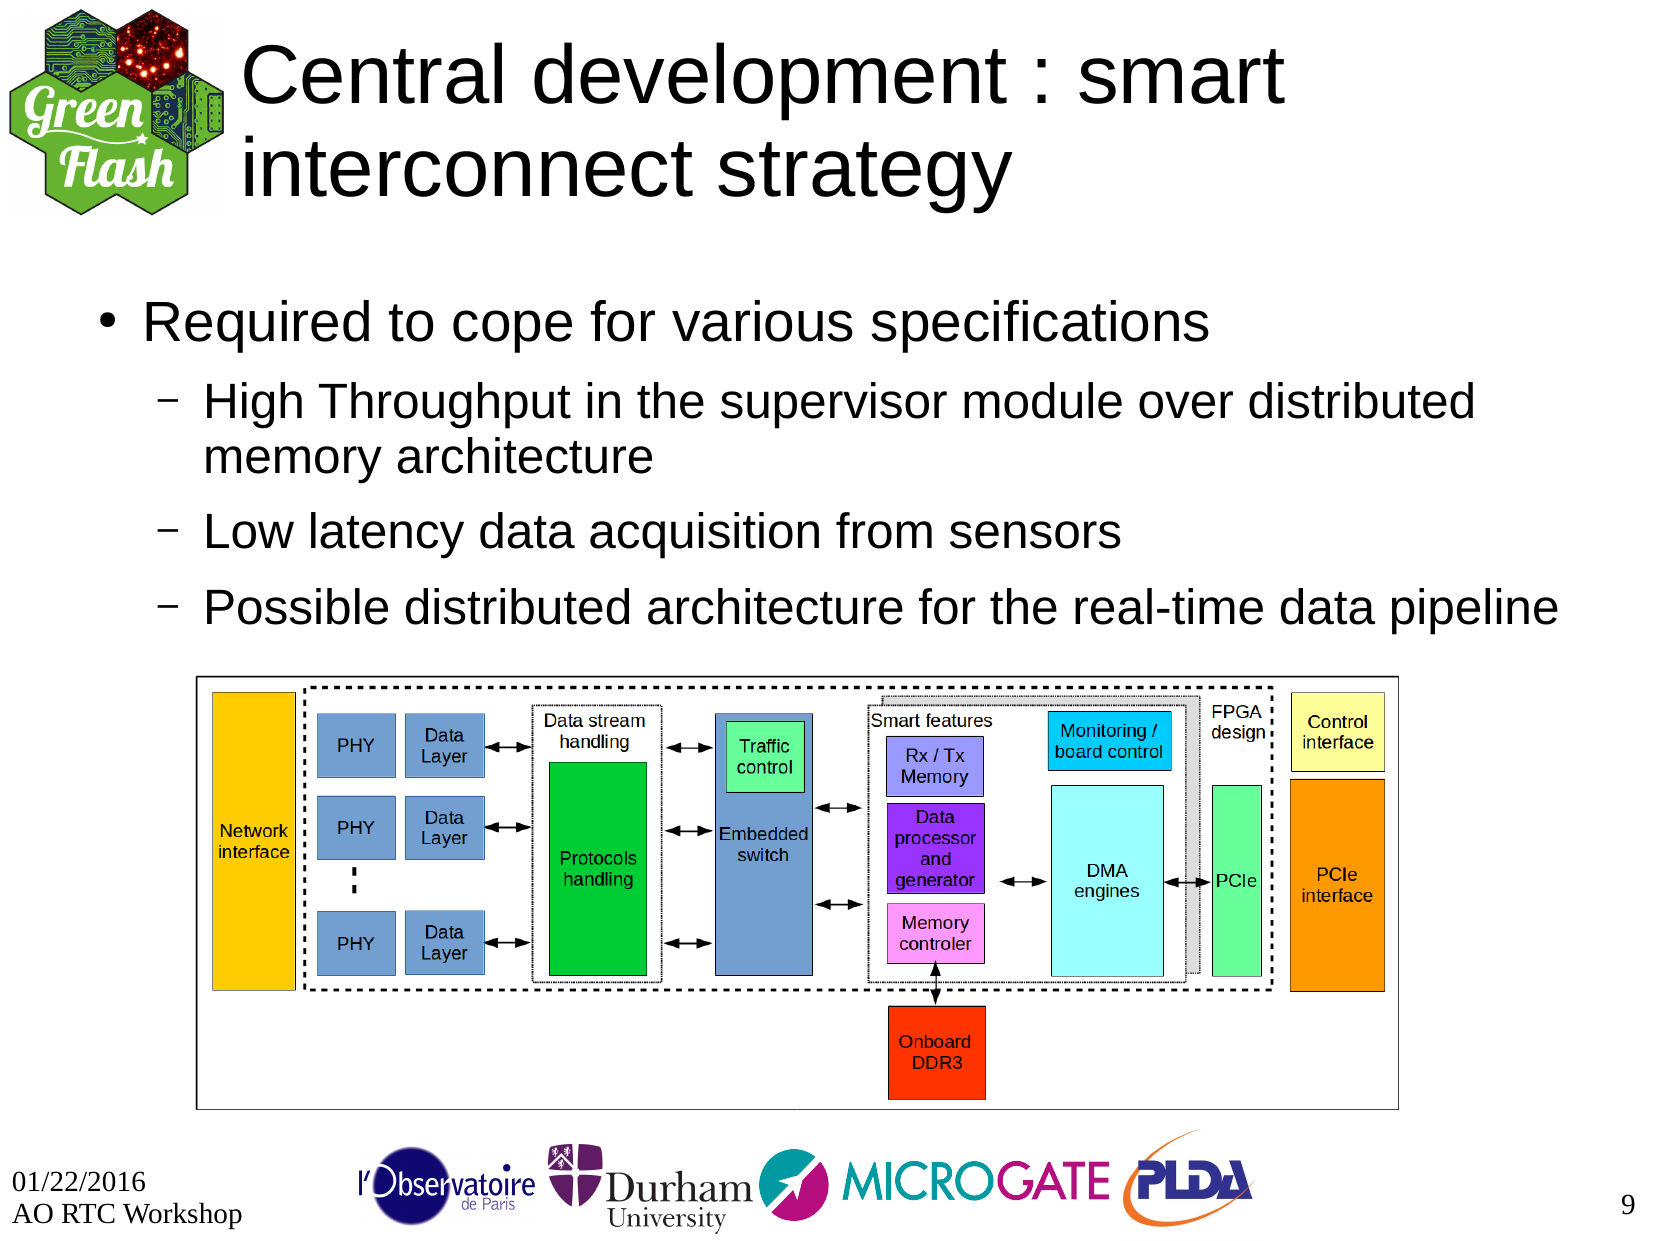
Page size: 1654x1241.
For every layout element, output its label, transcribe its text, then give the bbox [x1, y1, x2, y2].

list Required to cope for various specifications High Throughput in the supervisor module over distributed memory architecture Low latency data acquisition from sensors Possible distributed architecture for the real-time data pipeline [82, 290, 1571, 1010]
picture [759, 1149, 1109, 1221]
picture [7, 9, 227, 216]
title Central development : smart interconnect strategy [240, 17, 1571, 226]
picture [359, 1143, 535, 1229]
picture [195, 675, 1399, 1241]
picture [548, 1144, 753, 1234]
